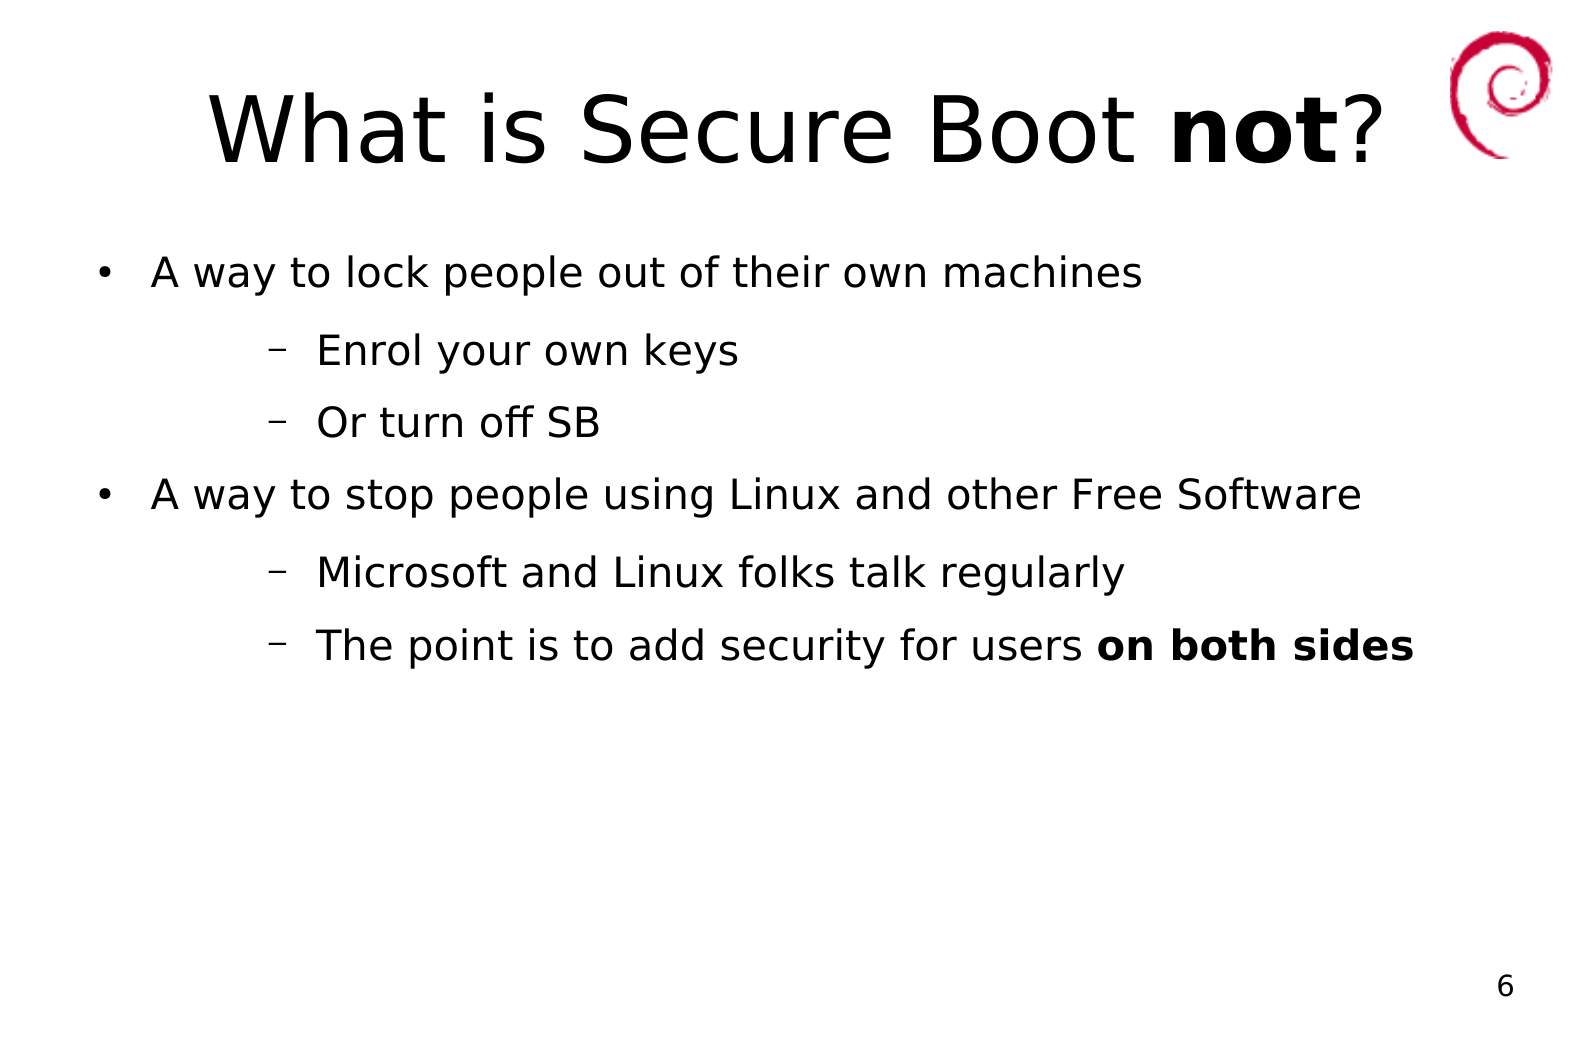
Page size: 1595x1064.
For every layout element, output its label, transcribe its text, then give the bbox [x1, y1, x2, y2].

picture [1450, 31, 1555, 159]
title What is Secure Boot not? [79, 42, 1515, 220]
list A way to lock people out of their own machines Enrol your own keys Or turn off SB A way to stop people using Linux and other Free Software Microsoft and Linux folks talk regularly The point is to add security for users on both sides [79, 248, 1515, 951]
